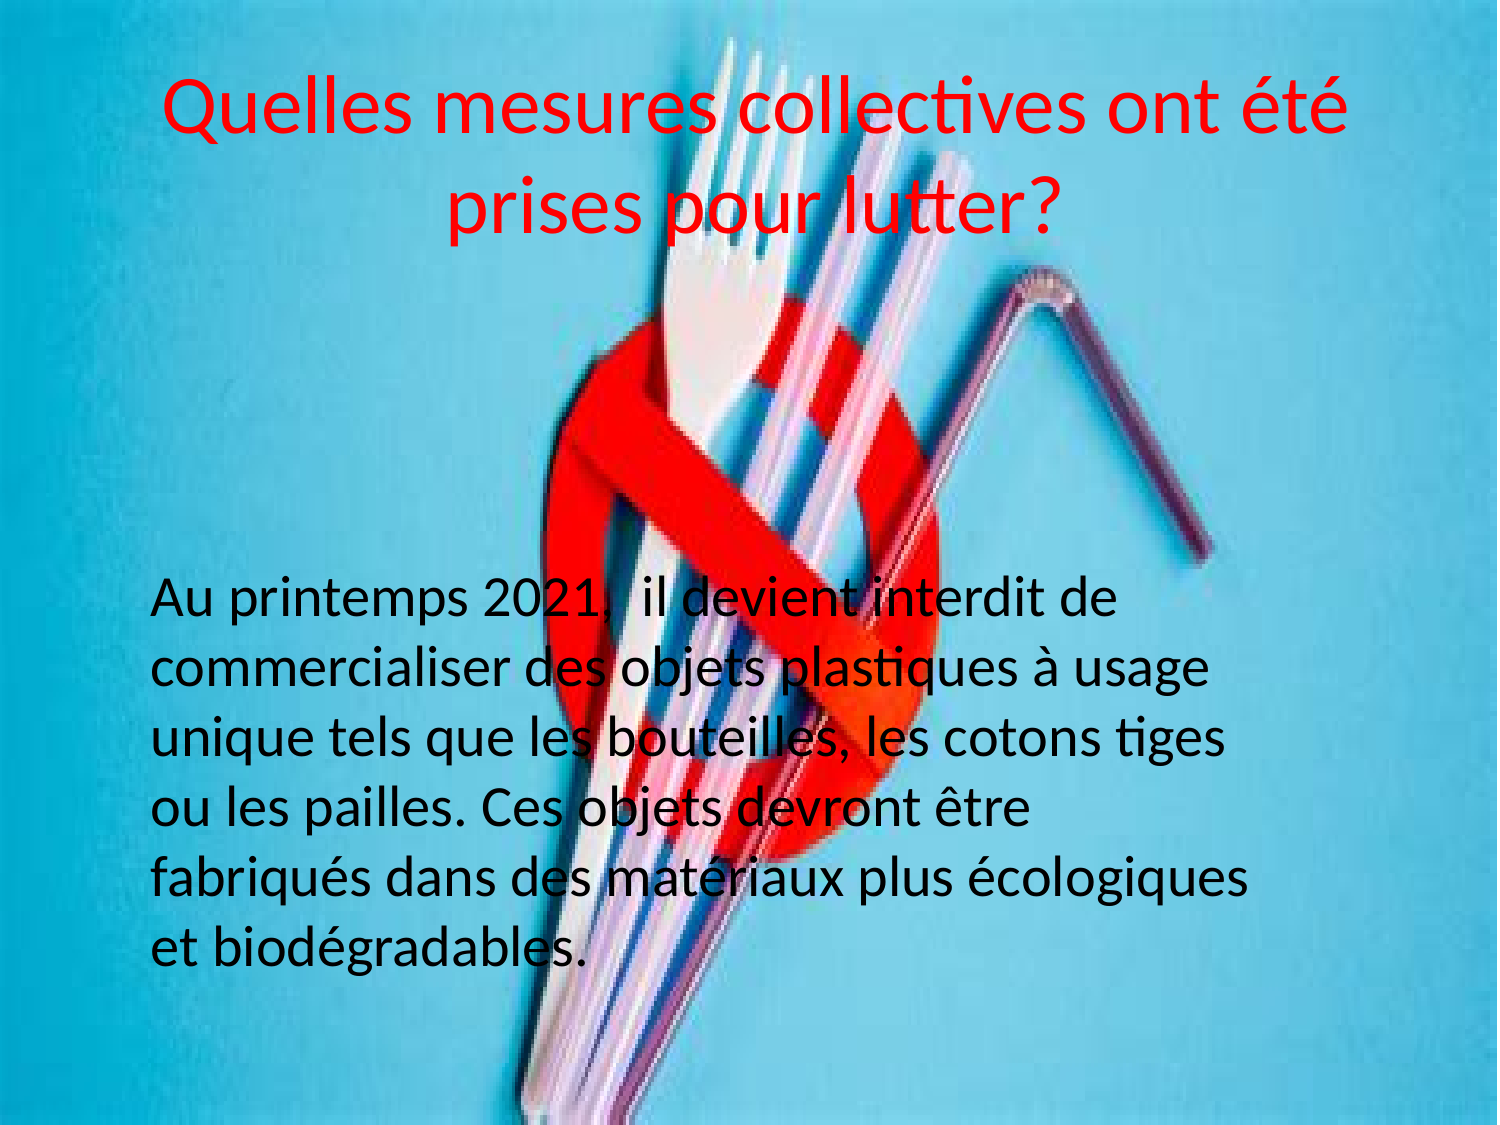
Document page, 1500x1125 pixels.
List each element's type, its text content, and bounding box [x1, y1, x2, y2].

picture [0, 0, 1497, 1125]
text_box Quelles mesures collectives ont été prises pour lutter? [100, 42, 1412, 260]
text_box Au printemps 2021, il devient interdit de commercialiser des objets plastiques à usage unique tels que les bouteilles, les cotons tiges ou les pailles. Ces objets devront être fabriqués dans des matériaux plus écologiques et biodégradables. [135, 550, 1270, 1036]
